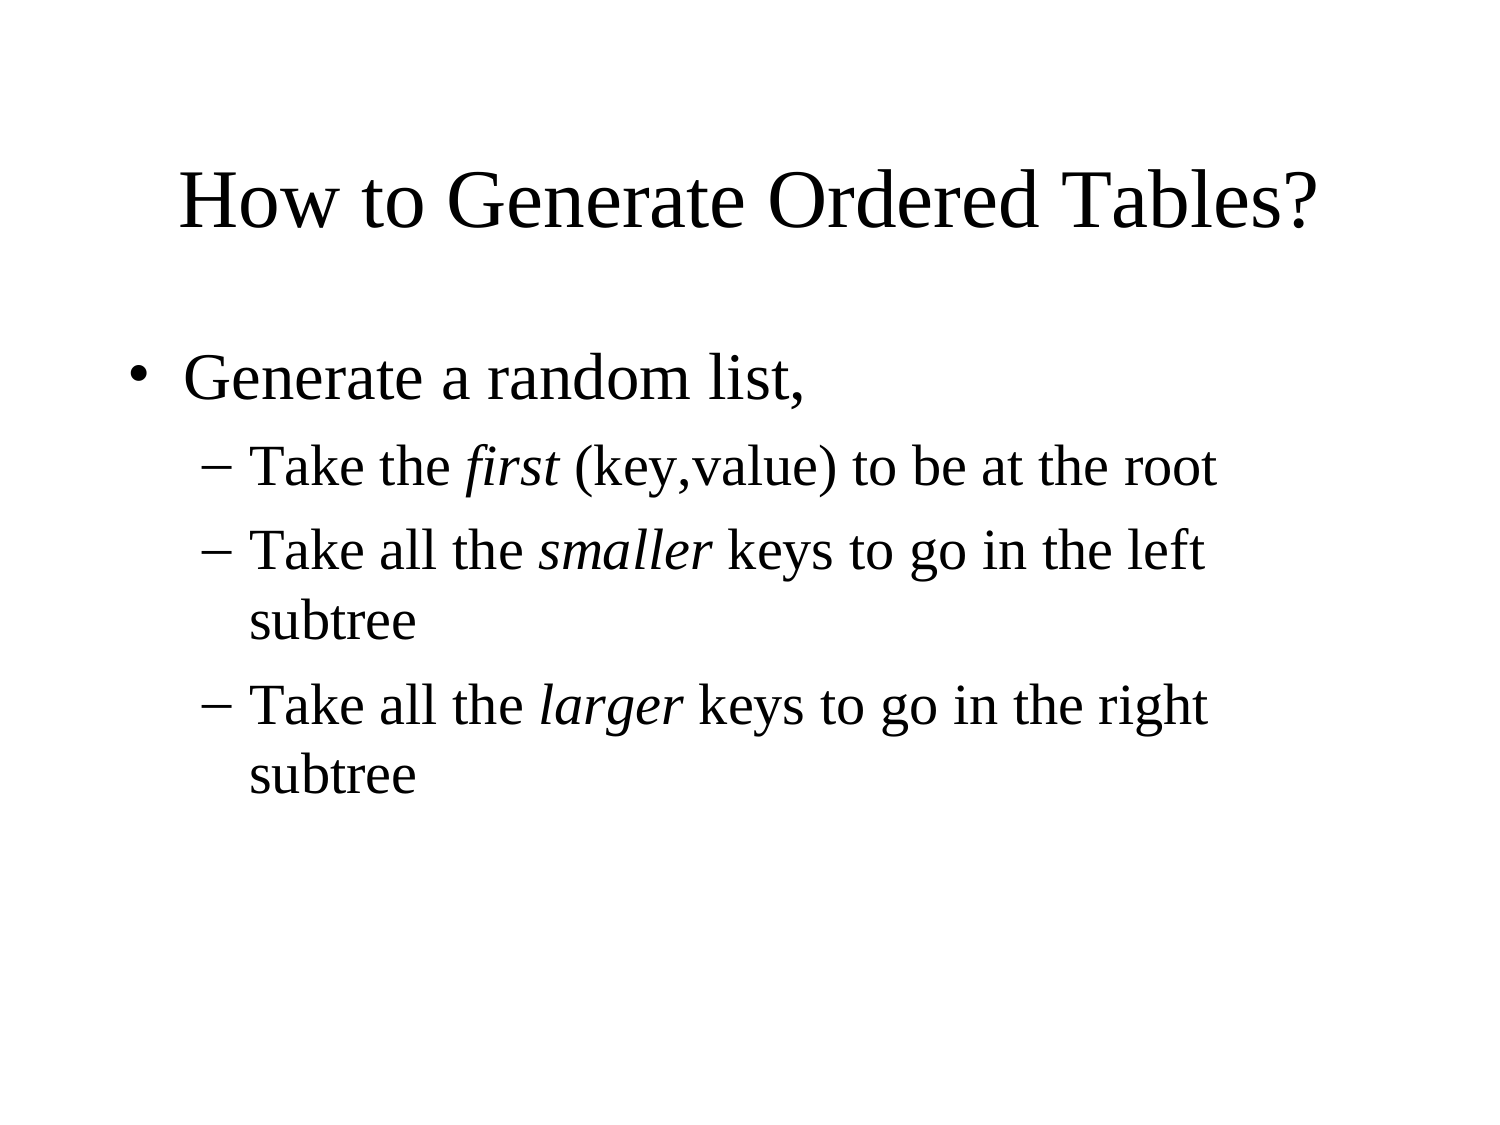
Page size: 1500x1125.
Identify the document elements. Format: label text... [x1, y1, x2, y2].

title How to Generate Ordered Tables? [112, 99, 1388, 288]
list Generate a random list, Take the first (key,value) to be at the root Take all the smaller keys to go in the left subtree Take all the larger keys to go in the right subtree [112, 324, 1388, 1000]
